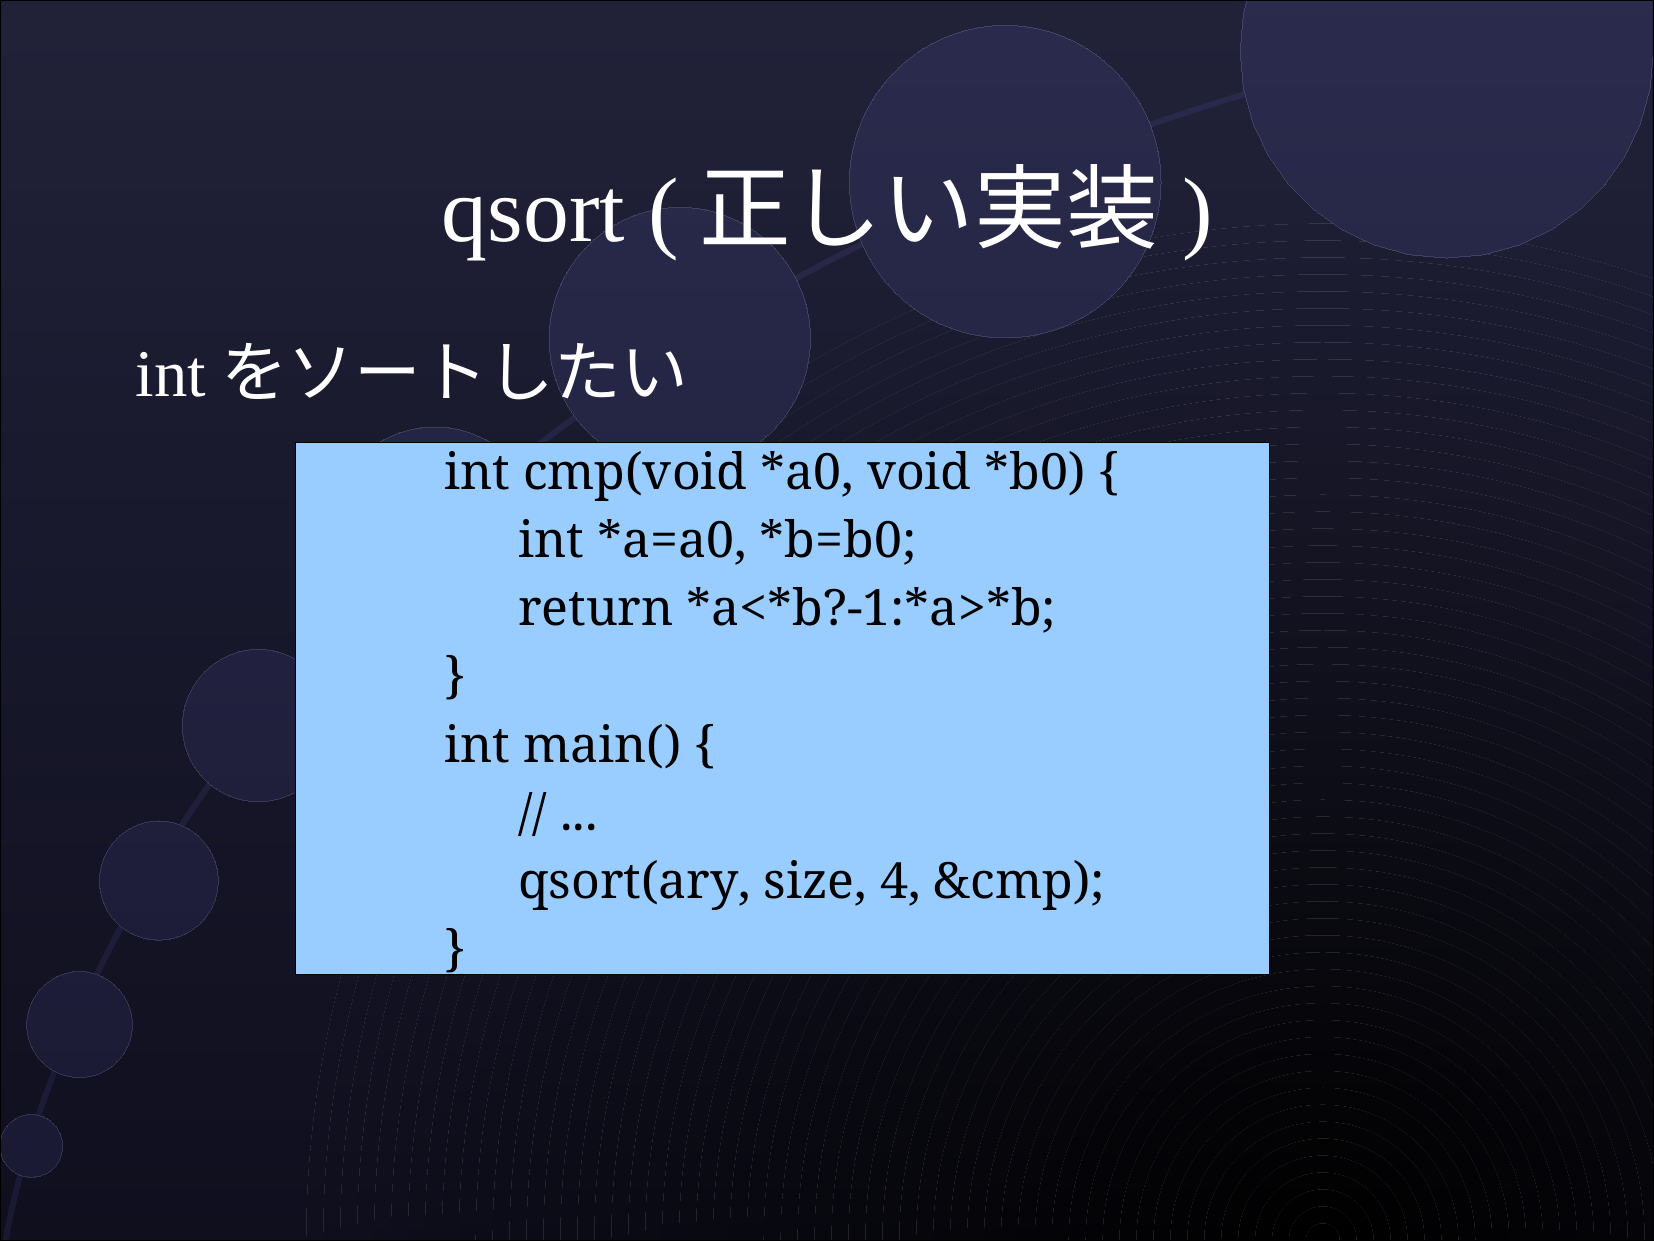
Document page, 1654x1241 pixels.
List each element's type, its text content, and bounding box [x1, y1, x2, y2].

text_box int cmp(void *a0, void *b0) { int *a=a0, *b=b0; return *a<*b?-1:*a>*b; } int main() { // ... qsort(ary, size, 4, &cmp); } [295, 442, 1270, 975]
title qsort (正しい実装) [121, 102, 1534, 311]
list intをソートしたい 完全に問題の無い実装 ゴルフとしては0点 [118, 324, 1534, 1191]
